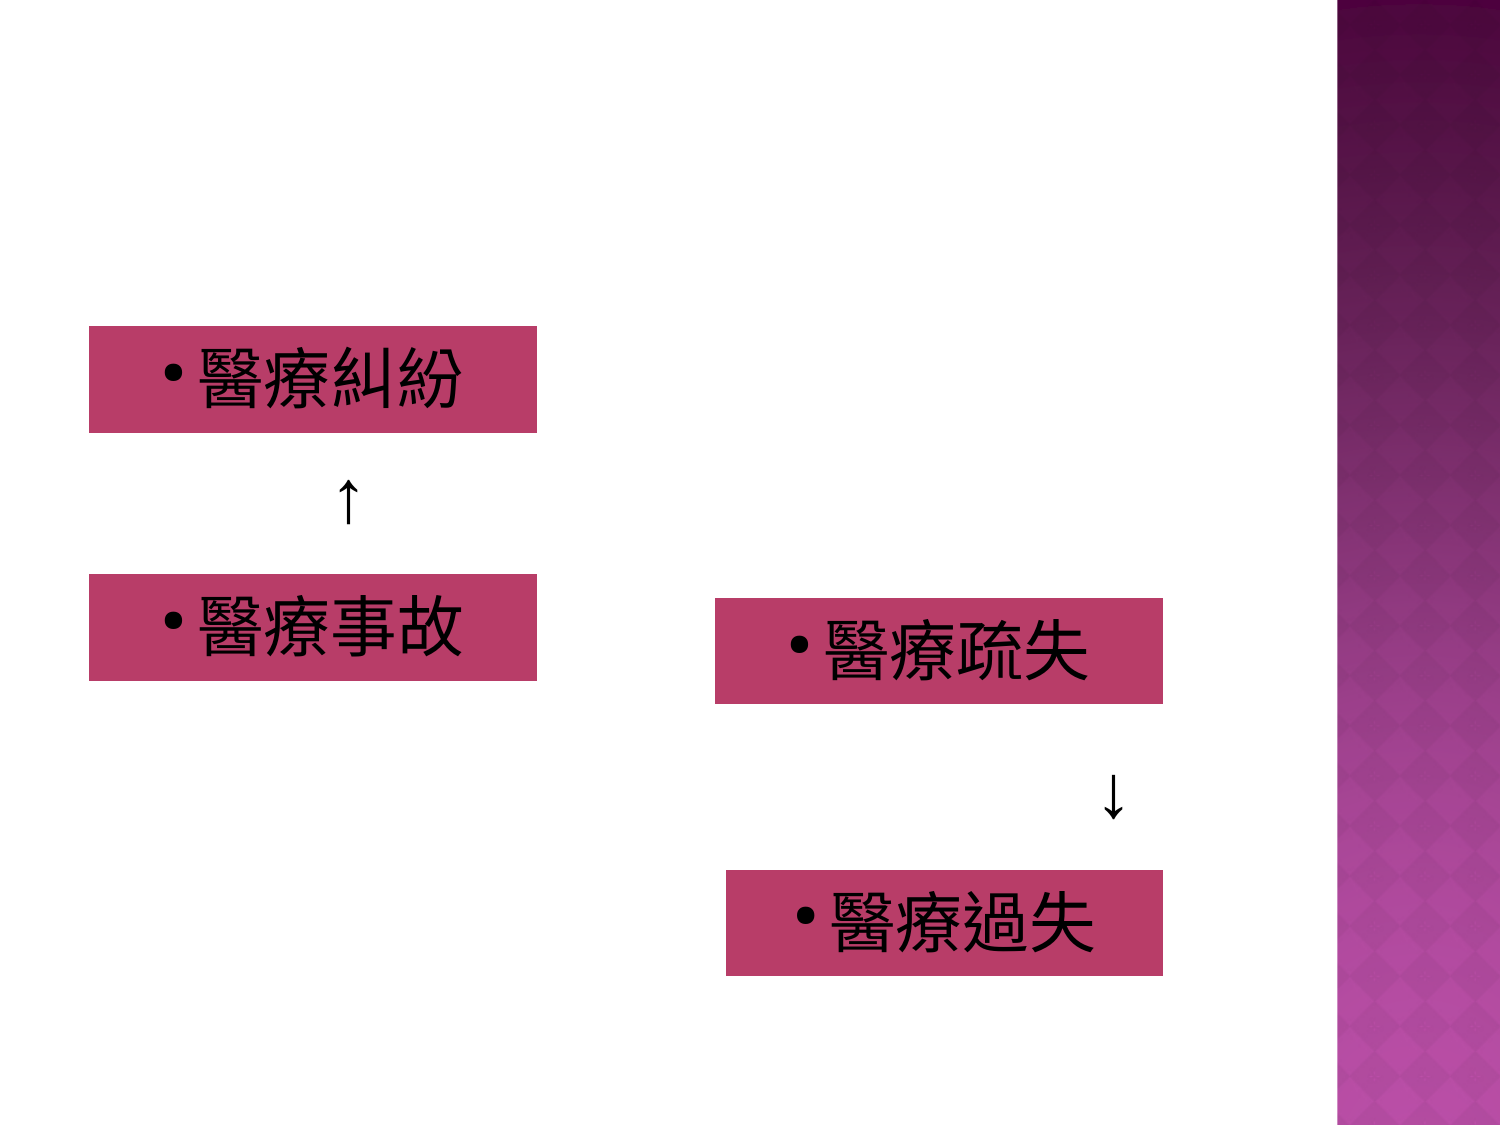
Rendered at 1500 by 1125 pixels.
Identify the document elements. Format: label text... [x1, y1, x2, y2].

table_header 醫療糾紛 [89, 326, 537, 433]
list ↑ ↓ [41, 267, 1229, 1063]
table_header 醫療疏失 [715, 598, 1163, 704]
table_header 醫療過失 [726, 870, 1163, 976]
table_header 醫療事故 [89, 574, 537, 681]
